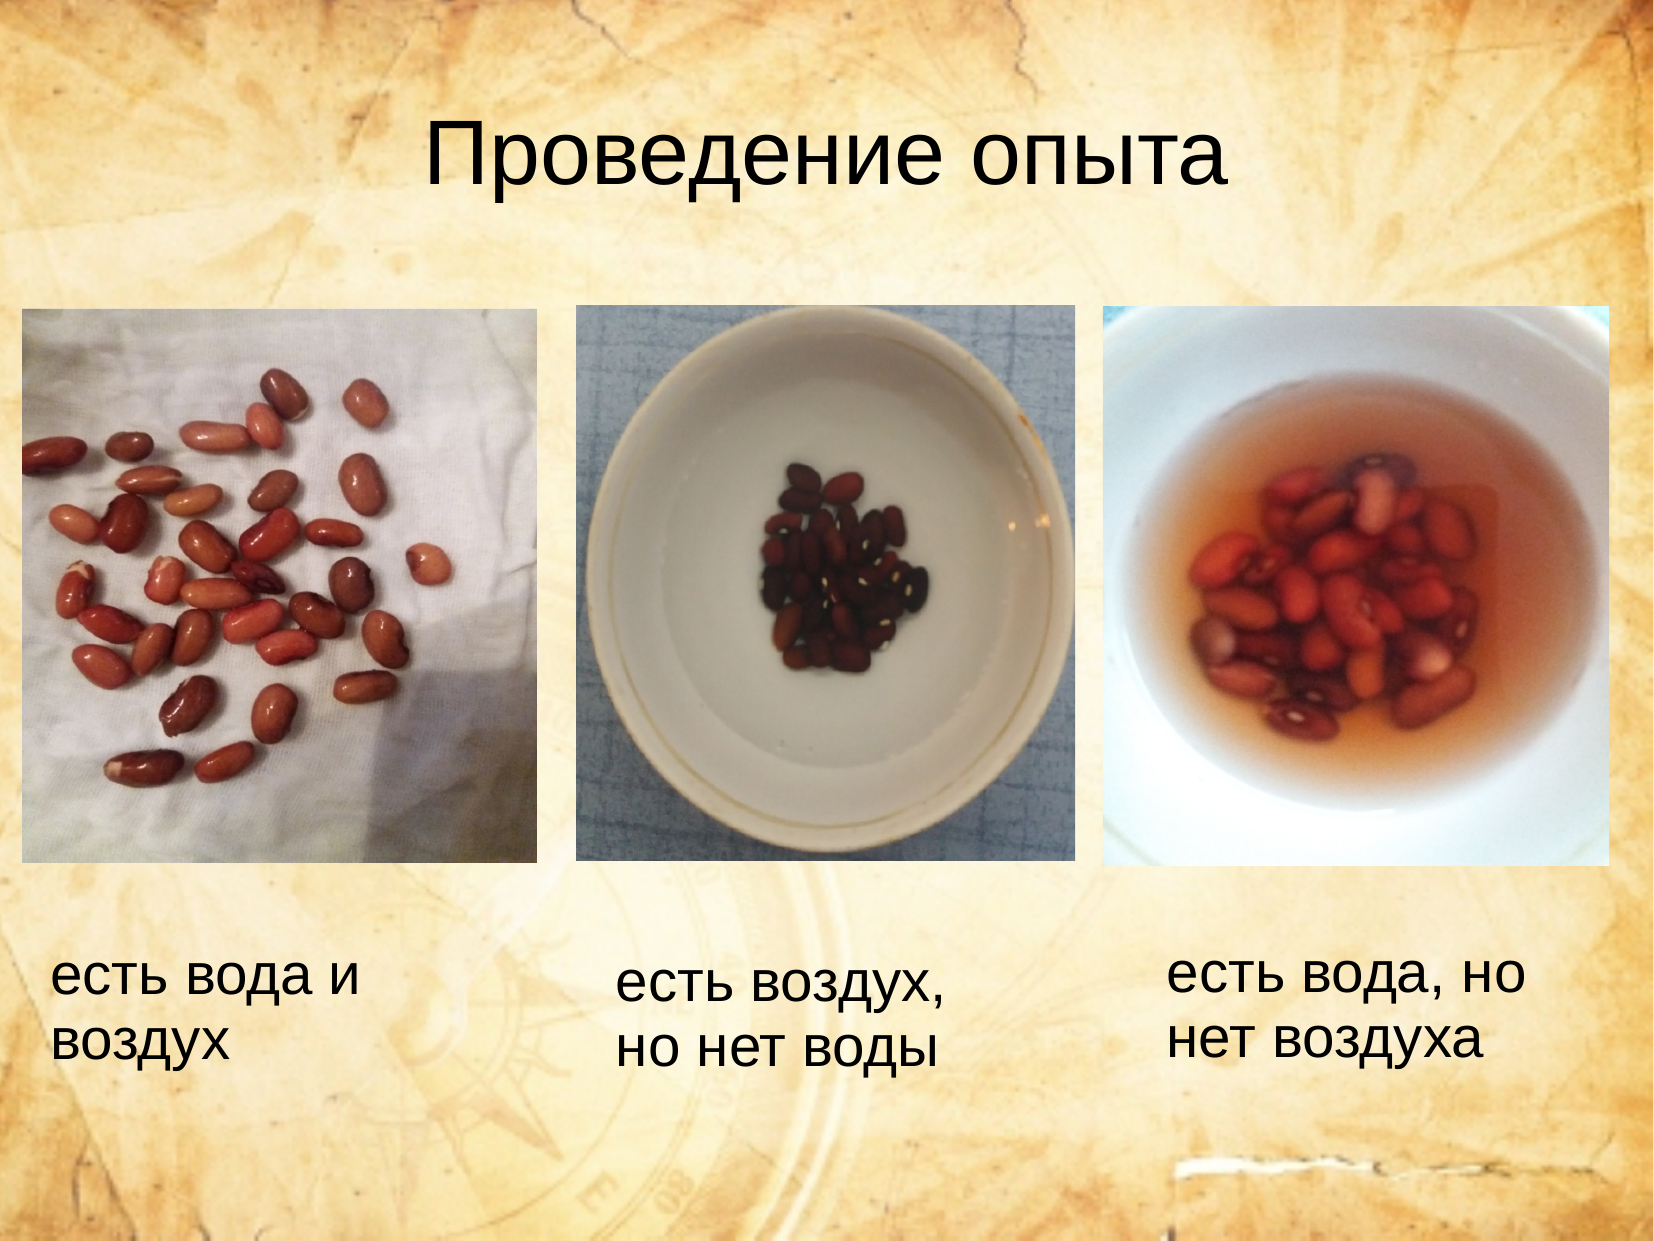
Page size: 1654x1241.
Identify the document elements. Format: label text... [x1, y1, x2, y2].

text_box есть вода и воздух [35, 934, 556, 1151]
picture [0, 0, 1654, 1241]
text_box есть воздух, но нет воды [601, 941, 1008, 1209]
title Проведение опыта [82, 49, 1571, 257]
text_box есть вода, но нет воздуха [1152, 932, 1556, 1143]
